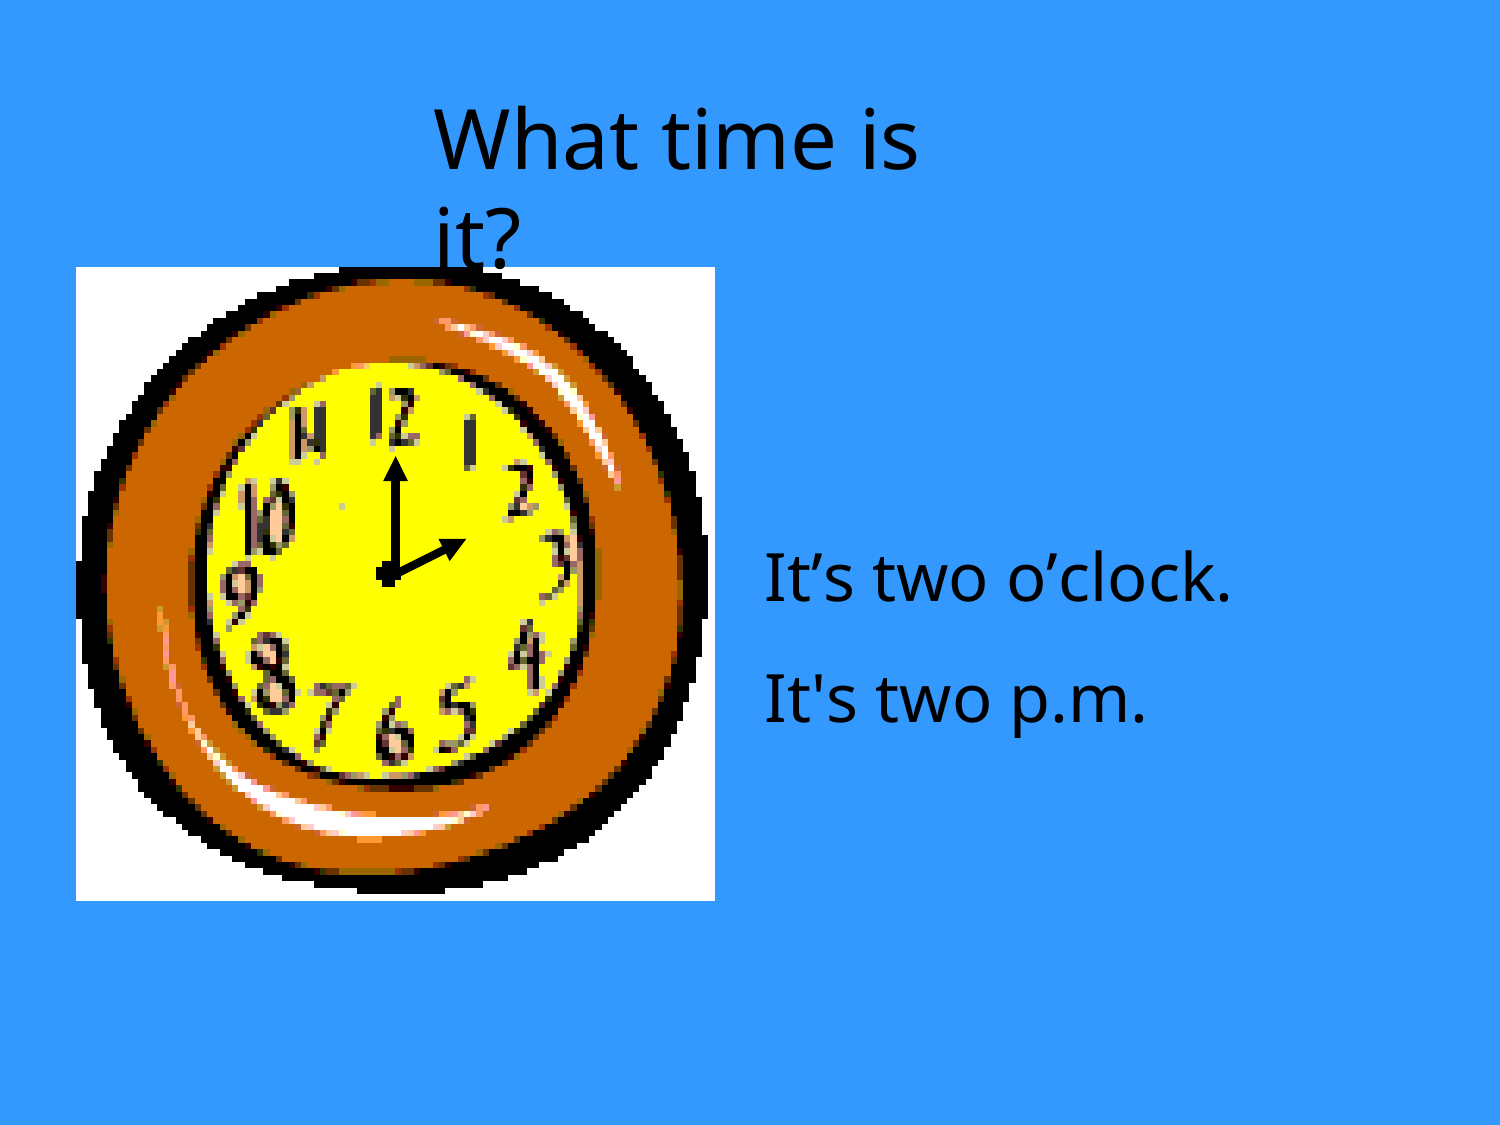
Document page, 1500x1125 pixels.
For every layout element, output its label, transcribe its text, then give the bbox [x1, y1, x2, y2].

picture [76, 267, 715, 901]
text_box What time is it? [419, 78, 1034, 294]
text_box It’s two o’clock. It's two p.m. [749, 527, 1424, 745]
